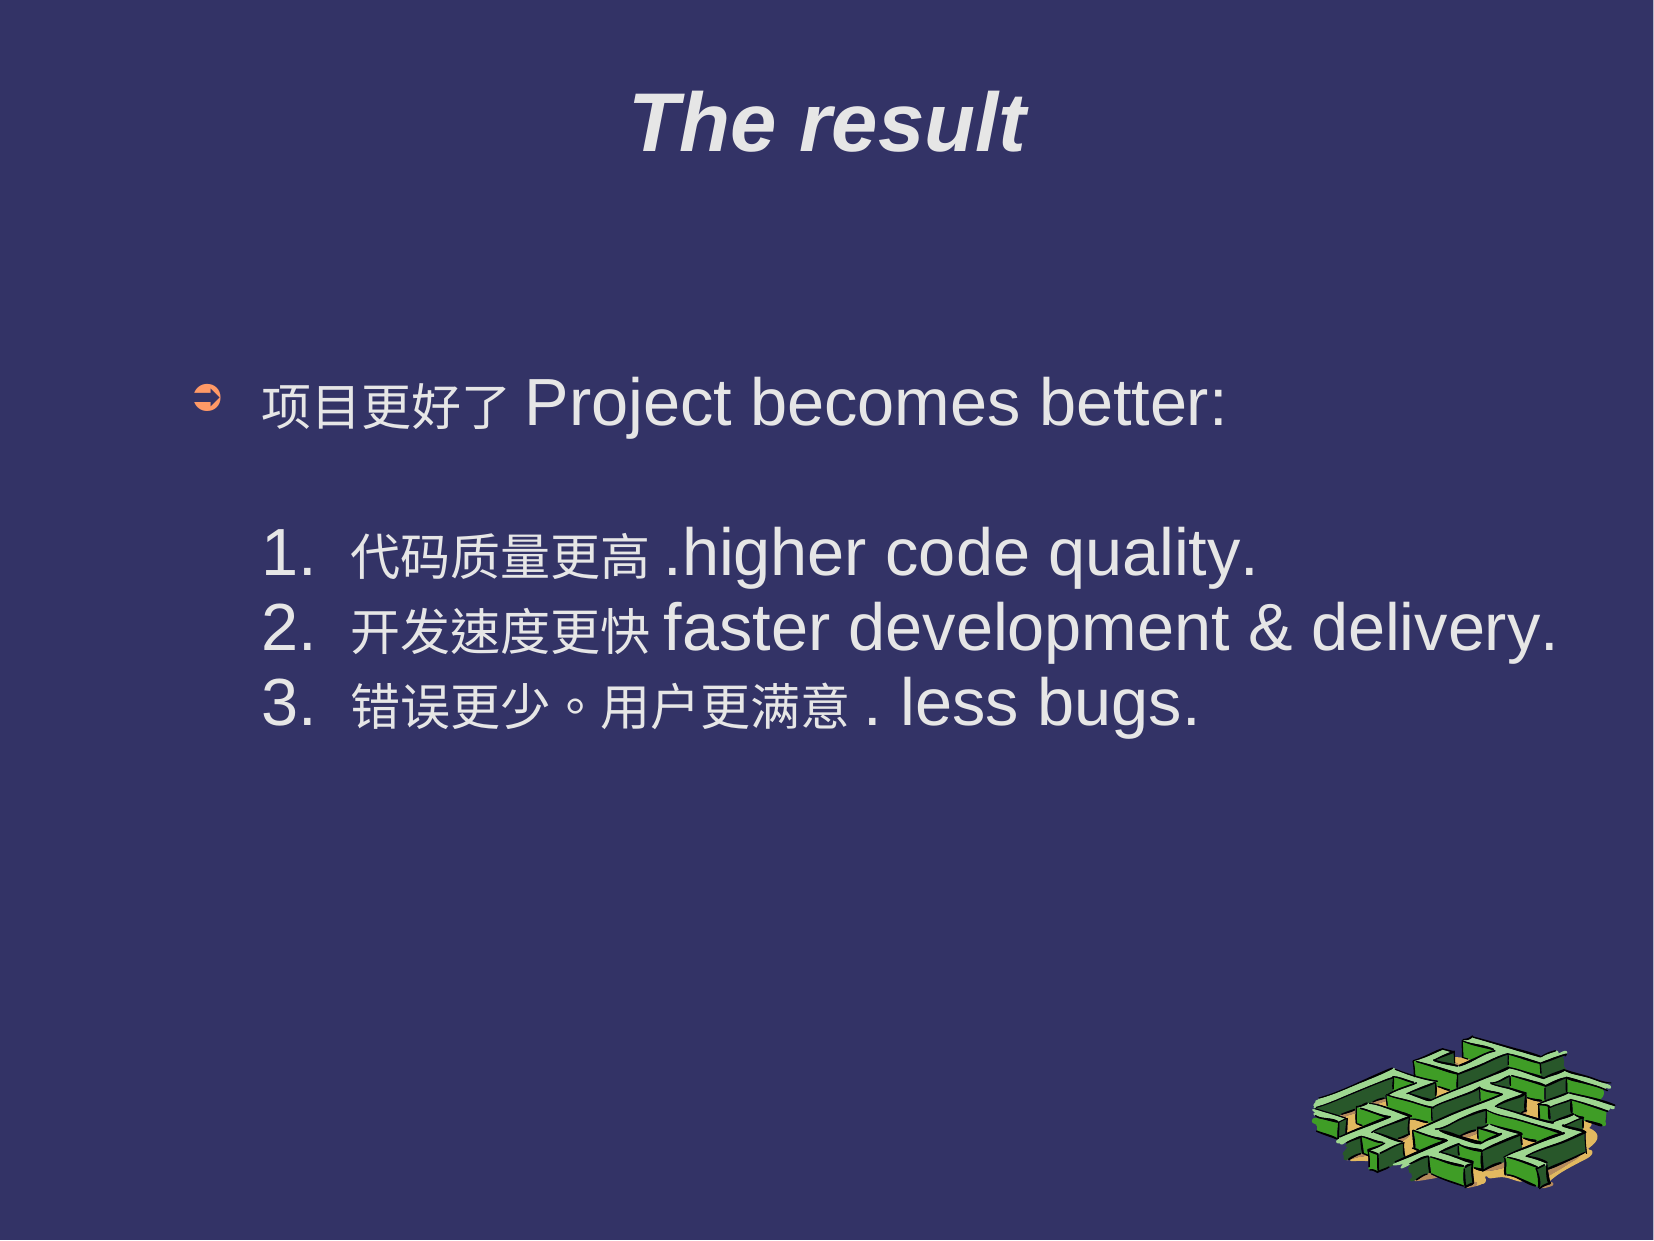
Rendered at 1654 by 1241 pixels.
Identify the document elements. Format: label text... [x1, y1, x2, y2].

title The result [121, 19, 1534, 227]
list 项目更好了Project becomes better: 1. 代码质量更高.higher code quality. 2. 开发速度更快faster development & delivery. 3. 错误更少。用户更满意. less bugs. [178, 364, 1570, 1184]
